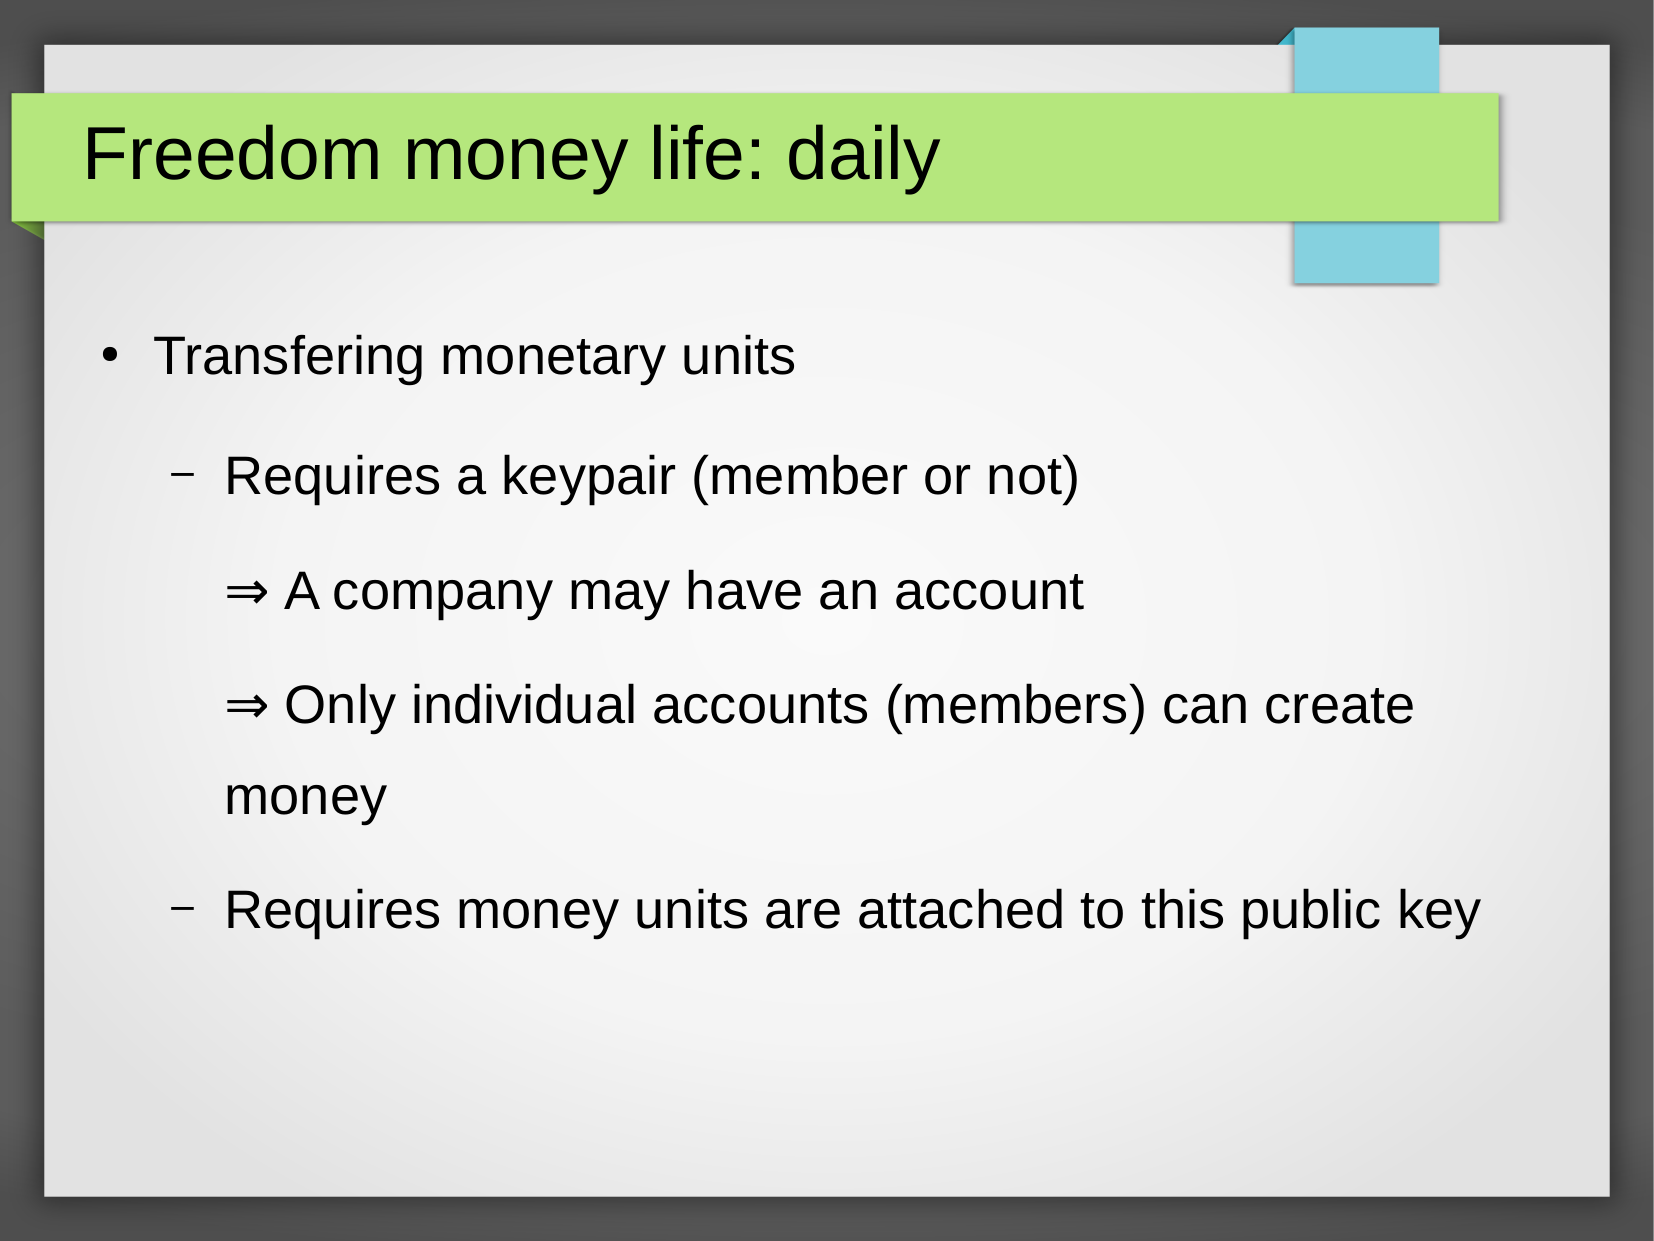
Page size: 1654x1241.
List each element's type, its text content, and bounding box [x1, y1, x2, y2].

list Transfering monetary units Requires a keypair (member or not) ⇒ A company may have an account ⇒ Only individual accounts (members) can create money Requires money units are attached to this public key [82, 295, 1571, 1015]
title Freedom money life: daily [82, 94, 1477, 213]
picture [0, 0, 1654, 1241]
